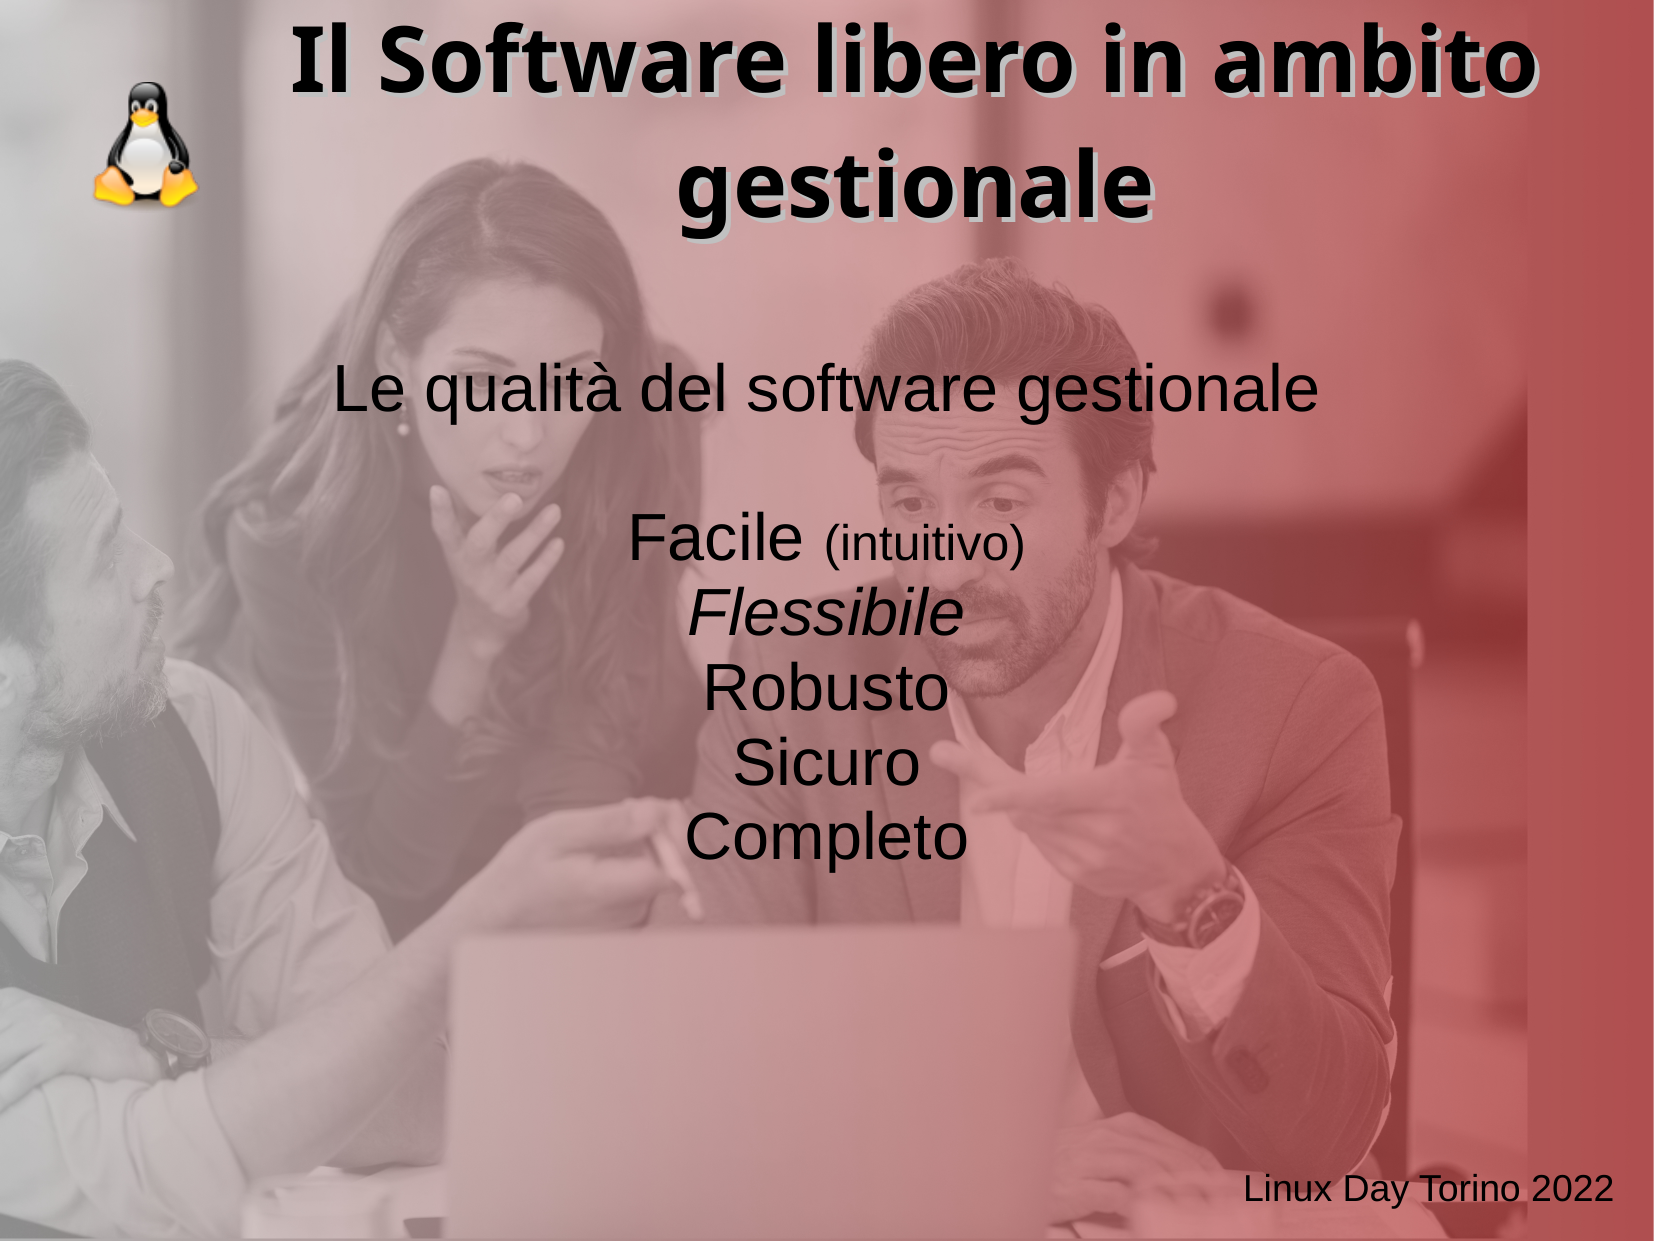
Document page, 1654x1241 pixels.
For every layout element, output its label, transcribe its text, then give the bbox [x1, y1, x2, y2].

title Il Software libero in ambito gestionale [259, 17, 1571, 222]
subtitle Le qualità del software gestionale Facile (intuitivo) Flessibile Robusto Sicuro Completo [82, 290, 1571, 1010]
text_box Linux Day Torino 2022 [1228, 1159, 1630, 1217]
picture [0, 0, 1654, 1241]
